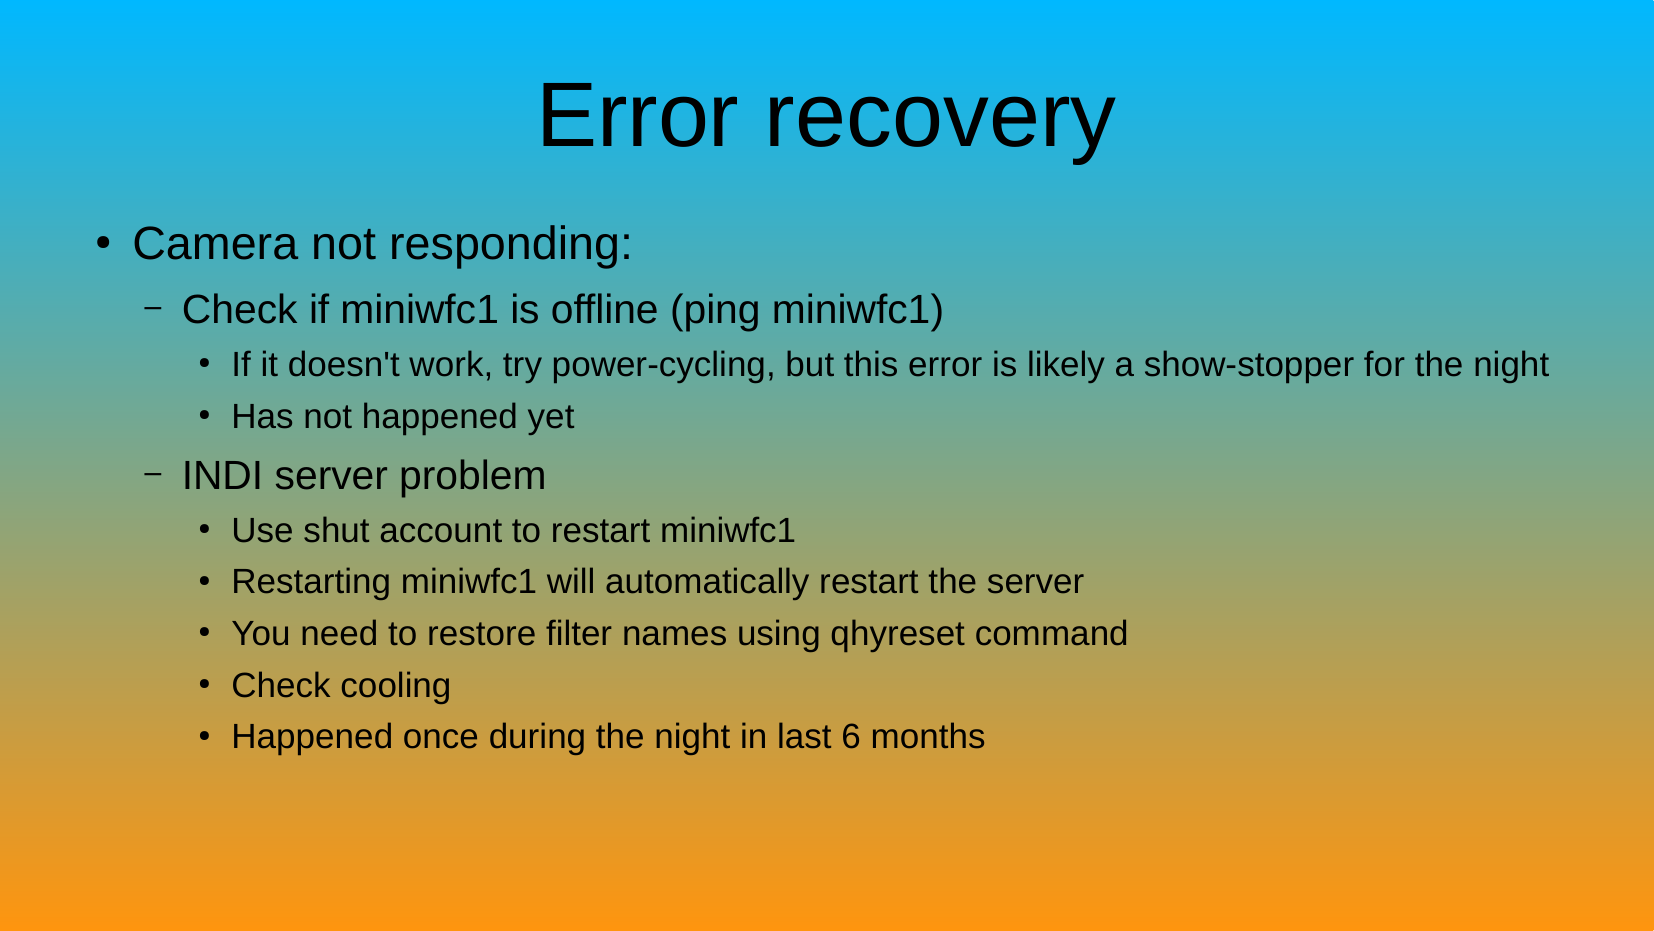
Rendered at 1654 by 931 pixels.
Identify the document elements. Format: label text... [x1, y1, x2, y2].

title Error recovery [82, 37, 1571, 193]
list Camera not responding: Check if miniwfc1 is offline (ping miniwfc1) If it doesn't work, try power-cycling, but this error is likely a show-stopper for the night Has not happened yet INDI server problem Use shut account to restart miniwfc1 Restarting miniwfc1 will automatically restart the server You need to restore filter names using qhyreset command Check cooling Happened once during the night in last 6 months [82, 217, 1571, 758]
